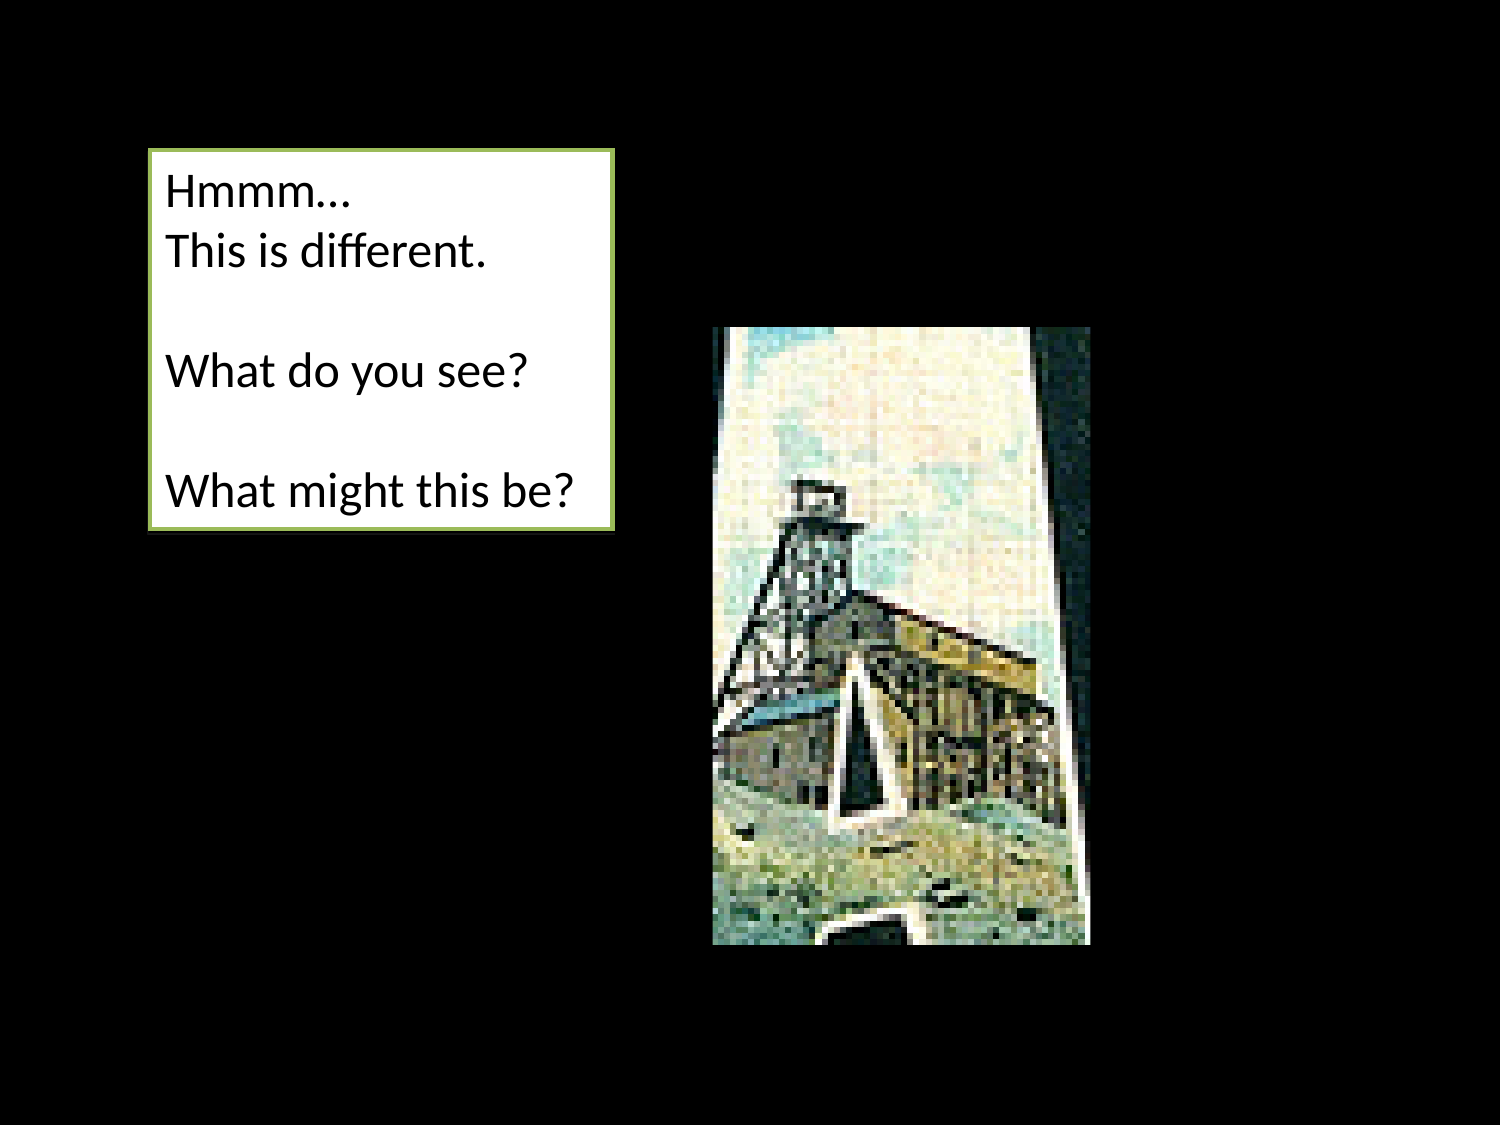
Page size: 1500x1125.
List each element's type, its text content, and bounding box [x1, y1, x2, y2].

picture [712, 327, 1091, 945]
text_box Hmmm… This is different. What do you see? What might this be? [150, 149, 613, 529]
